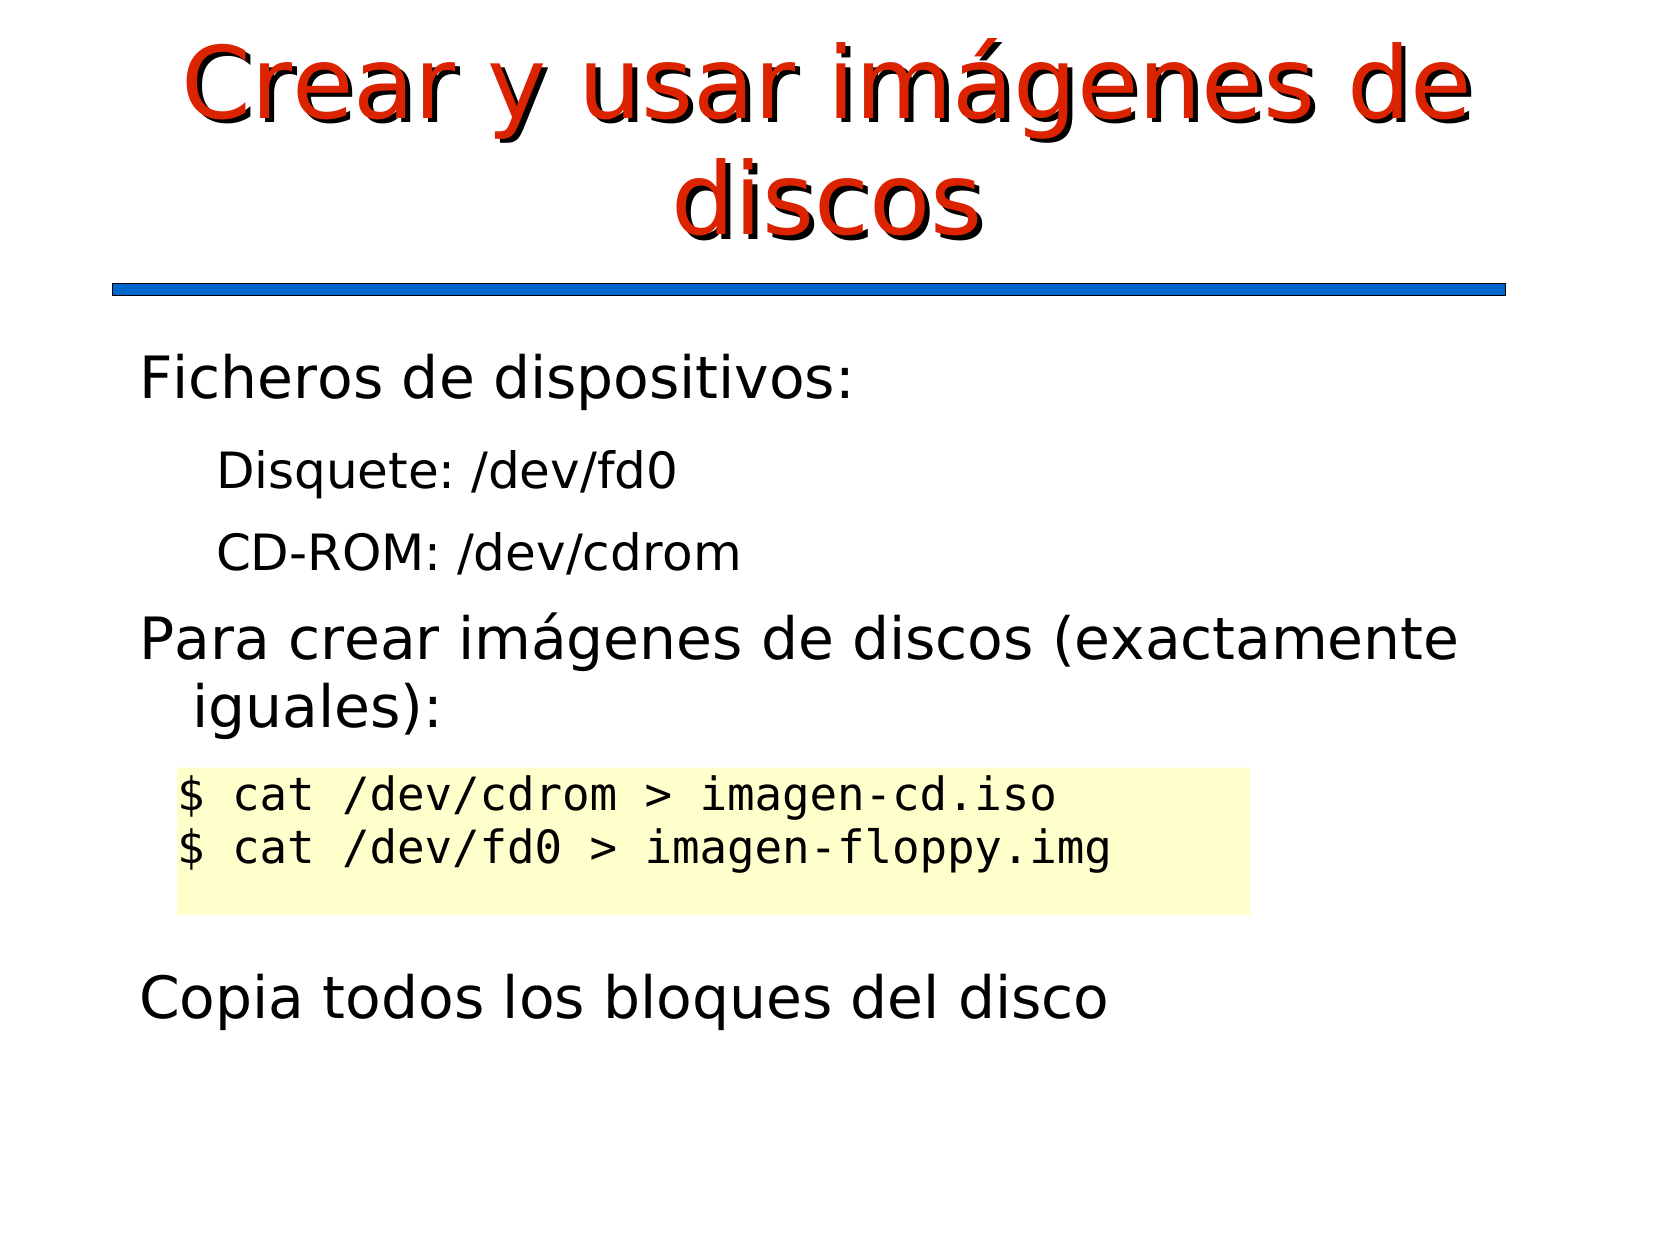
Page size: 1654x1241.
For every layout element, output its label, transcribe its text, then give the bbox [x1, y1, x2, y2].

text_box $ cat /dev/cdrom > imagen-cd.iso $ cat /dev/fd0 > imagen-floppy.img [177, 767, 1250, 916]
title Crear y usar imágenes de discos [121, 25, 1534, 258]
list Ficheros de dispositivos: Disquete: /dev/fd0 CD-ROM: /dev/cdrom Para crear imágenes de discos (exactamente iguales): Copia todos los bloques del disco [121, 344, 1534, 1127]
